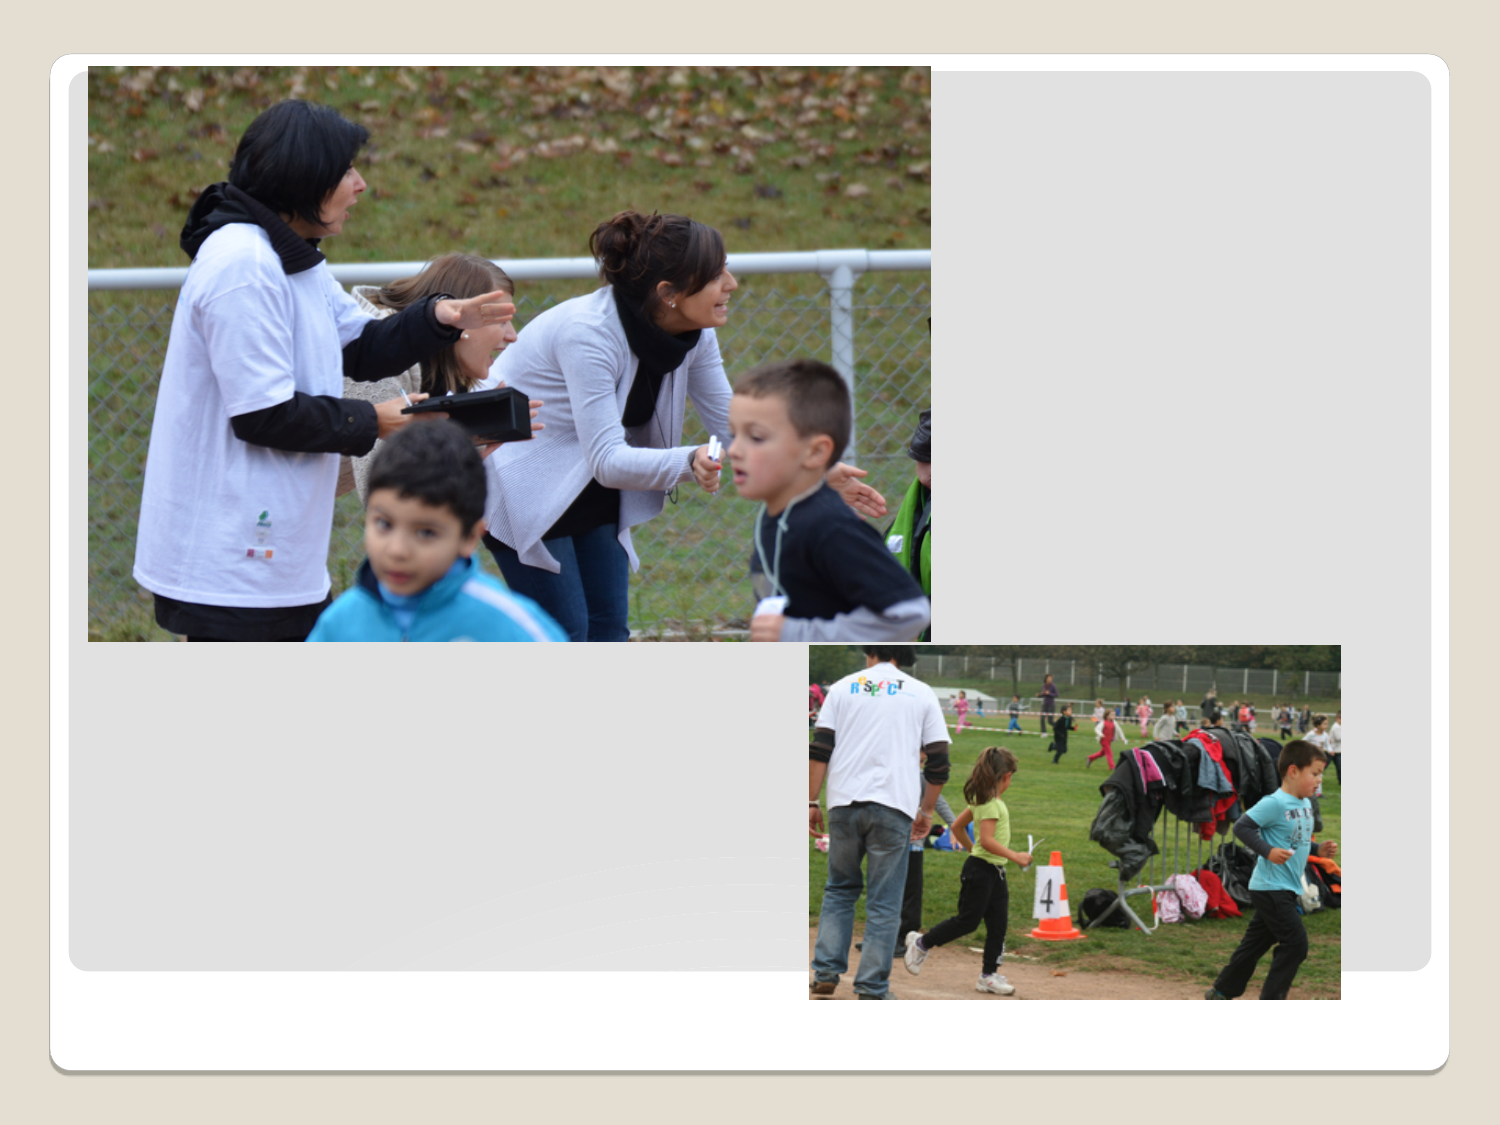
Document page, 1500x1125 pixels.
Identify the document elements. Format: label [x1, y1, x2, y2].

picture [809, 645, 1341, 1000]
picture [88, 66, 931, 642]
